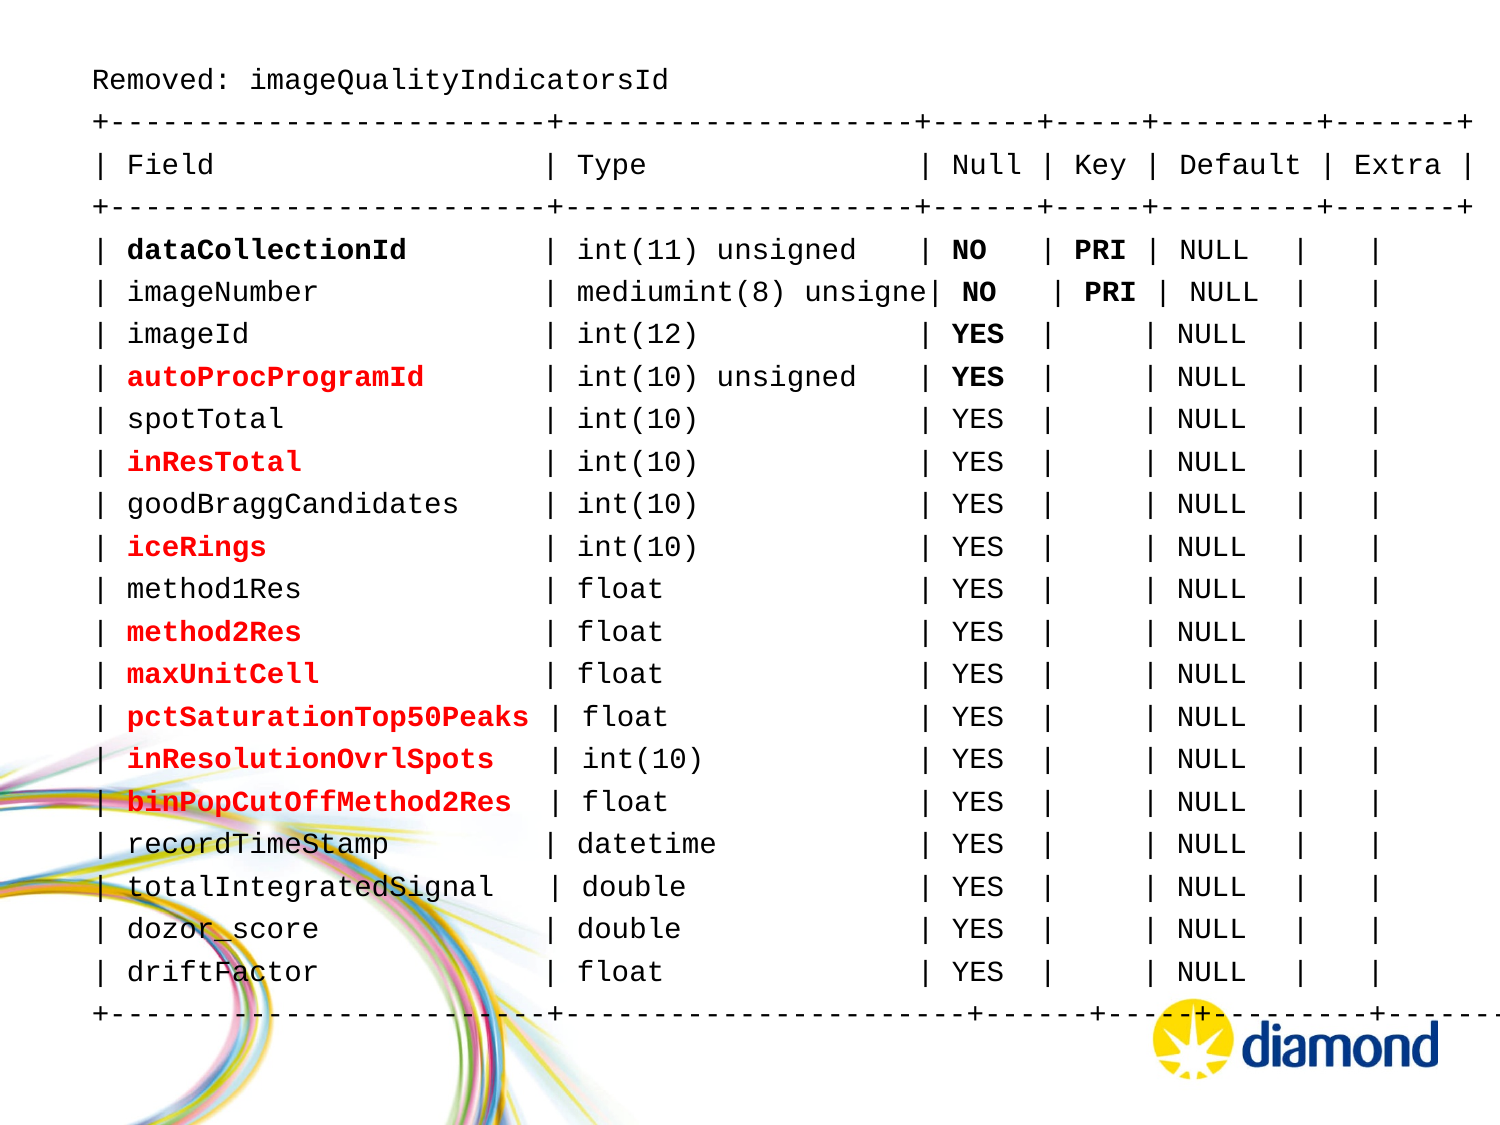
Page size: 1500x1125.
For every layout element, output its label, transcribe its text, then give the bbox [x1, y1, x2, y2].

list Removed: imageQualityIndicatorsId +-------------------------+--------------------+------+-----+---------+-------+ | Field | Type | Null | Key | Default | Extra | +-------------------------+--------------------+------+-----+---------+-------+ | dataCollectionId | int(11) unsigned | NO | PRI | NULL | | | imageNumber | mediumint(8) unsigne| NO | PRI | NULL | | | imageId | int(12) | YES | | NULL | | | autoProcProgramId | int(10) unsigned | YES | | NULL | | | spotTotal | int(10) | YES | | NULL | | | inResTotal | int(10) | YES | | NULL | | | goodBraggCandidates | int(10) | YES | | NULL | | | iceRings | int(10) | YES | | NULL | | | method1Res | float | YES | | NULL | | | method2Res | float | YES | | NULL | | | maxUnitCell | float | YES | | NULL | | | pctSaturationTop50Peaks | float | YES | | NULL | | | inResolutionOvrlSpots | int(10) | YES | | NULL | | | binPopCutOffMethod2Res | float | YES | | NULL | | | recordTimeStamp | datetime | YES | | NULL | | | totalIntegratedSignal | double | YES | | NULL | | | dozor_score | double | YES | | NULL | | | driftFactor | float | YES | | NULL | | +-------------------------+-----------------------+------+-----+---------+-------+ [76, 52, 1500, 998]
picture [0, 587, 1438, 1125]
